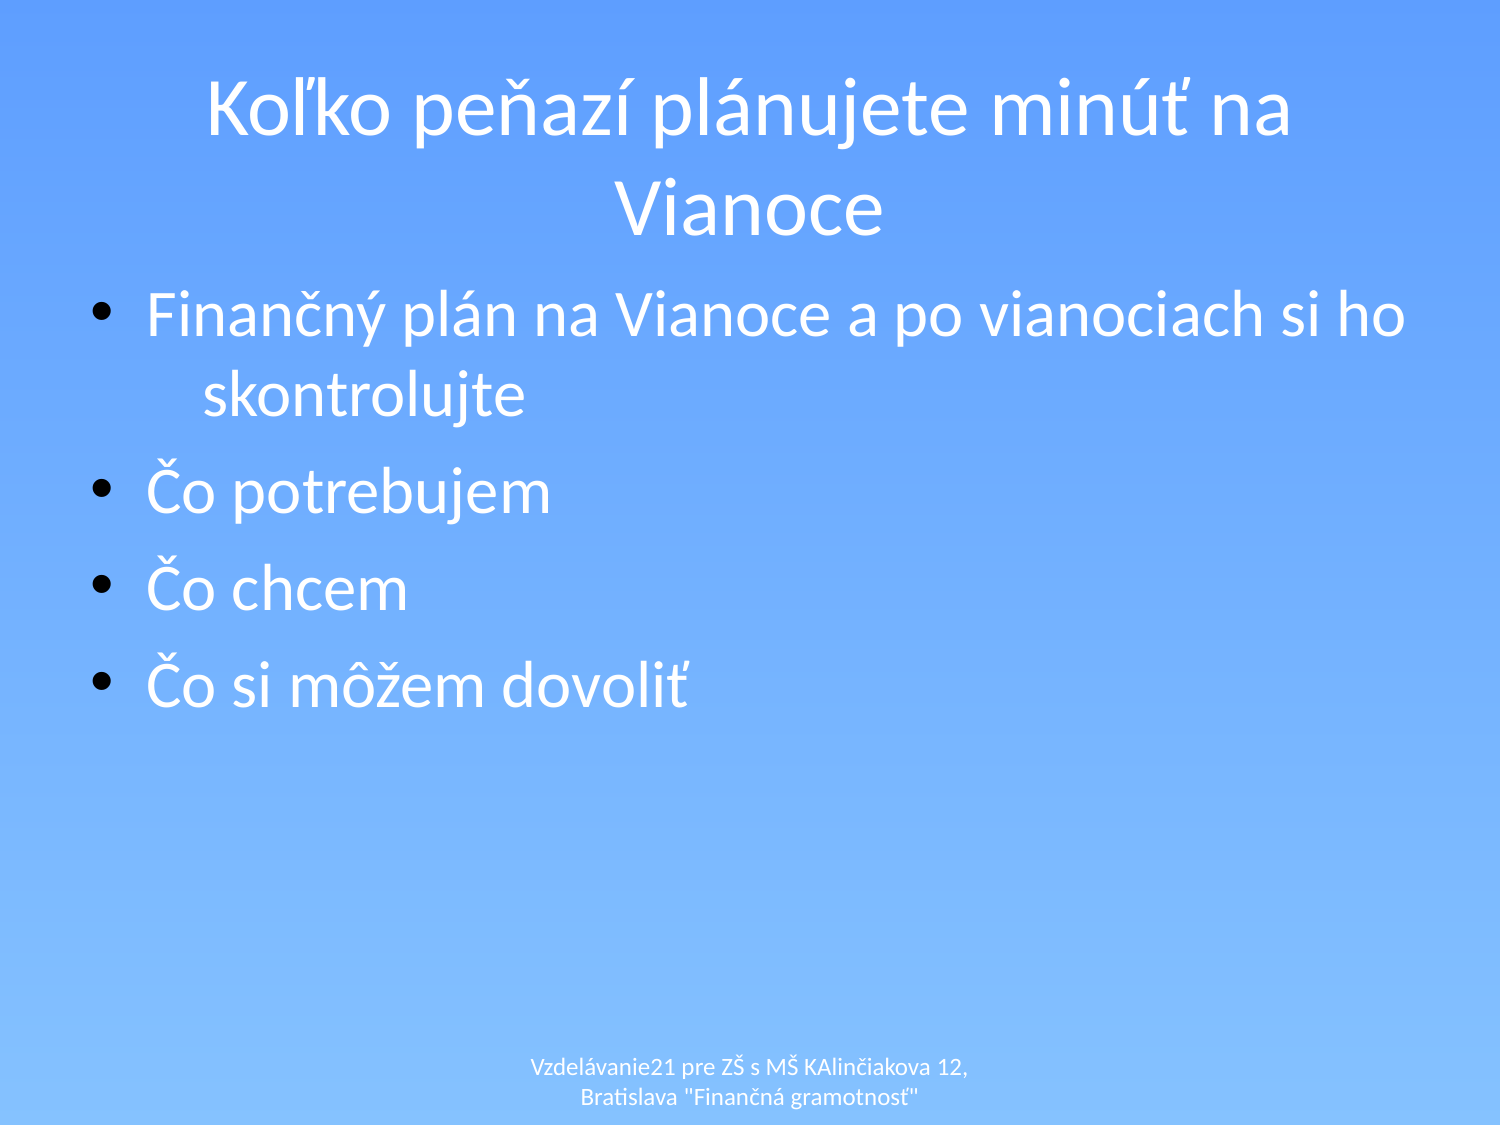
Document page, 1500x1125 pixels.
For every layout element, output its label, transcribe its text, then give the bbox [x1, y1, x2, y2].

title Koľko peňazí plánujete minúť na Vianoce [75, 45, 1426, 233]
text_box Vzdelávanie21 pre ZŠ s MŠ KAlinčiakova 12, Bratislava "Finančná gramotnosť" [512, 1042, 988, 1103]
list Finančný plán na Vianoce a po vianociach si ho skontrolujte Čo potrebujem Čo chcem Čo si môžem dovoliť [75, 262, 1426, 1005]
